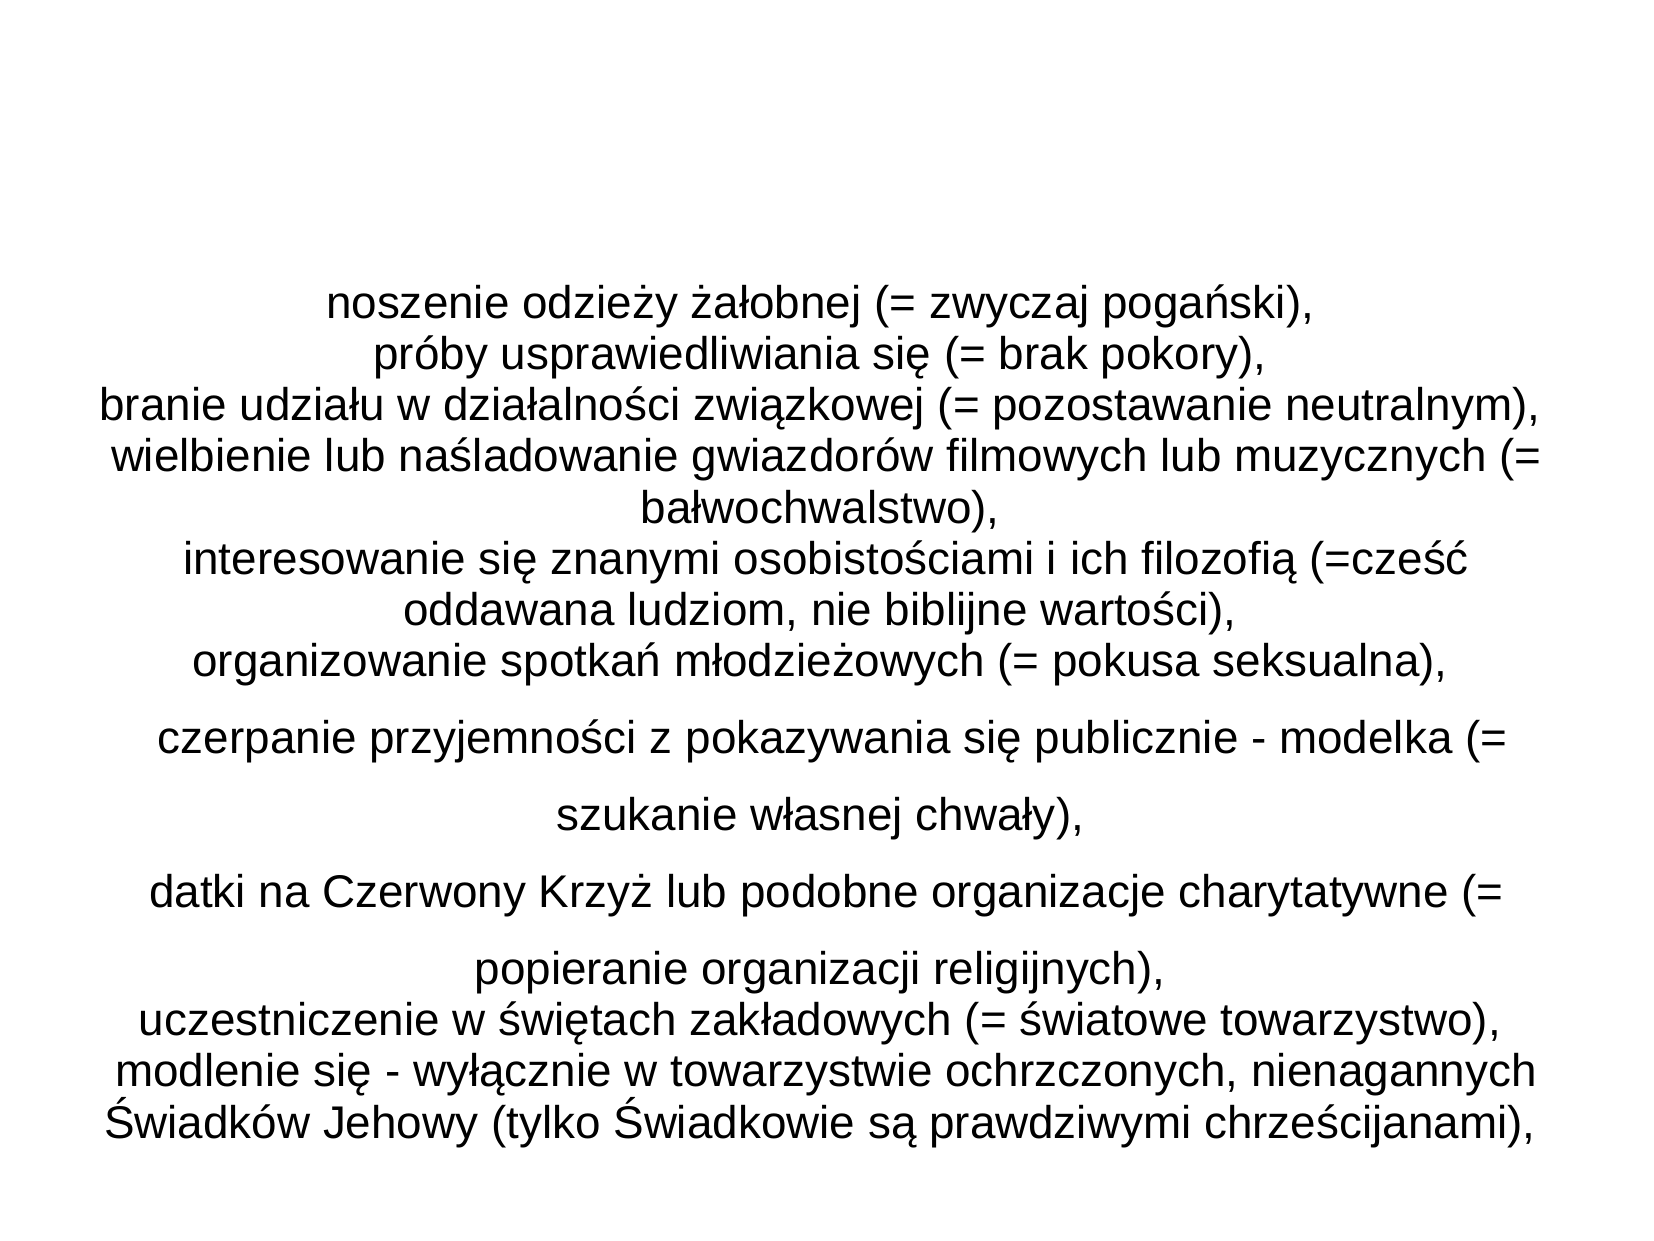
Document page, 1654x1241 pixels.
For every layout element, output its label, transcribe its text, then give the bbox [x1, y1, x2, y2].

subtitle noszenie odzieży żałobnej (= zwyczaj pogański), próby usprawiedliwiania się (= brak pokory), branie udziału w działalności związkowej (= pozostawanie neutralnym), wielbienie lub naśladowanie gwiazdorów filmowych lub muzycznych (= bałwochwalstwo), interesowanie się znanymi osobistościami i ich filozofią (=cześć oddawana ludziom, nie biblijne wartości), organizowanie spotkań młodzieżowych (= pokusa seksualna), czerpanie przyjemności z pokazywania się publicznie - modelka (= szukanie własnej chwały), datki na Czerwony Krzyż lub podobne organizacje charytatywne (= popieranie organizacji religijnych), uczestniczenie w świętach zakładowych (= światowe towarzystwo), modlenie się - wyłącznie w towarzystwie ochrzczonych, nienagannych Świadków Jehowy (tylko Świadkowie są prawdziwymi chrześcijanami), [82, 265, 1571, 1134]
